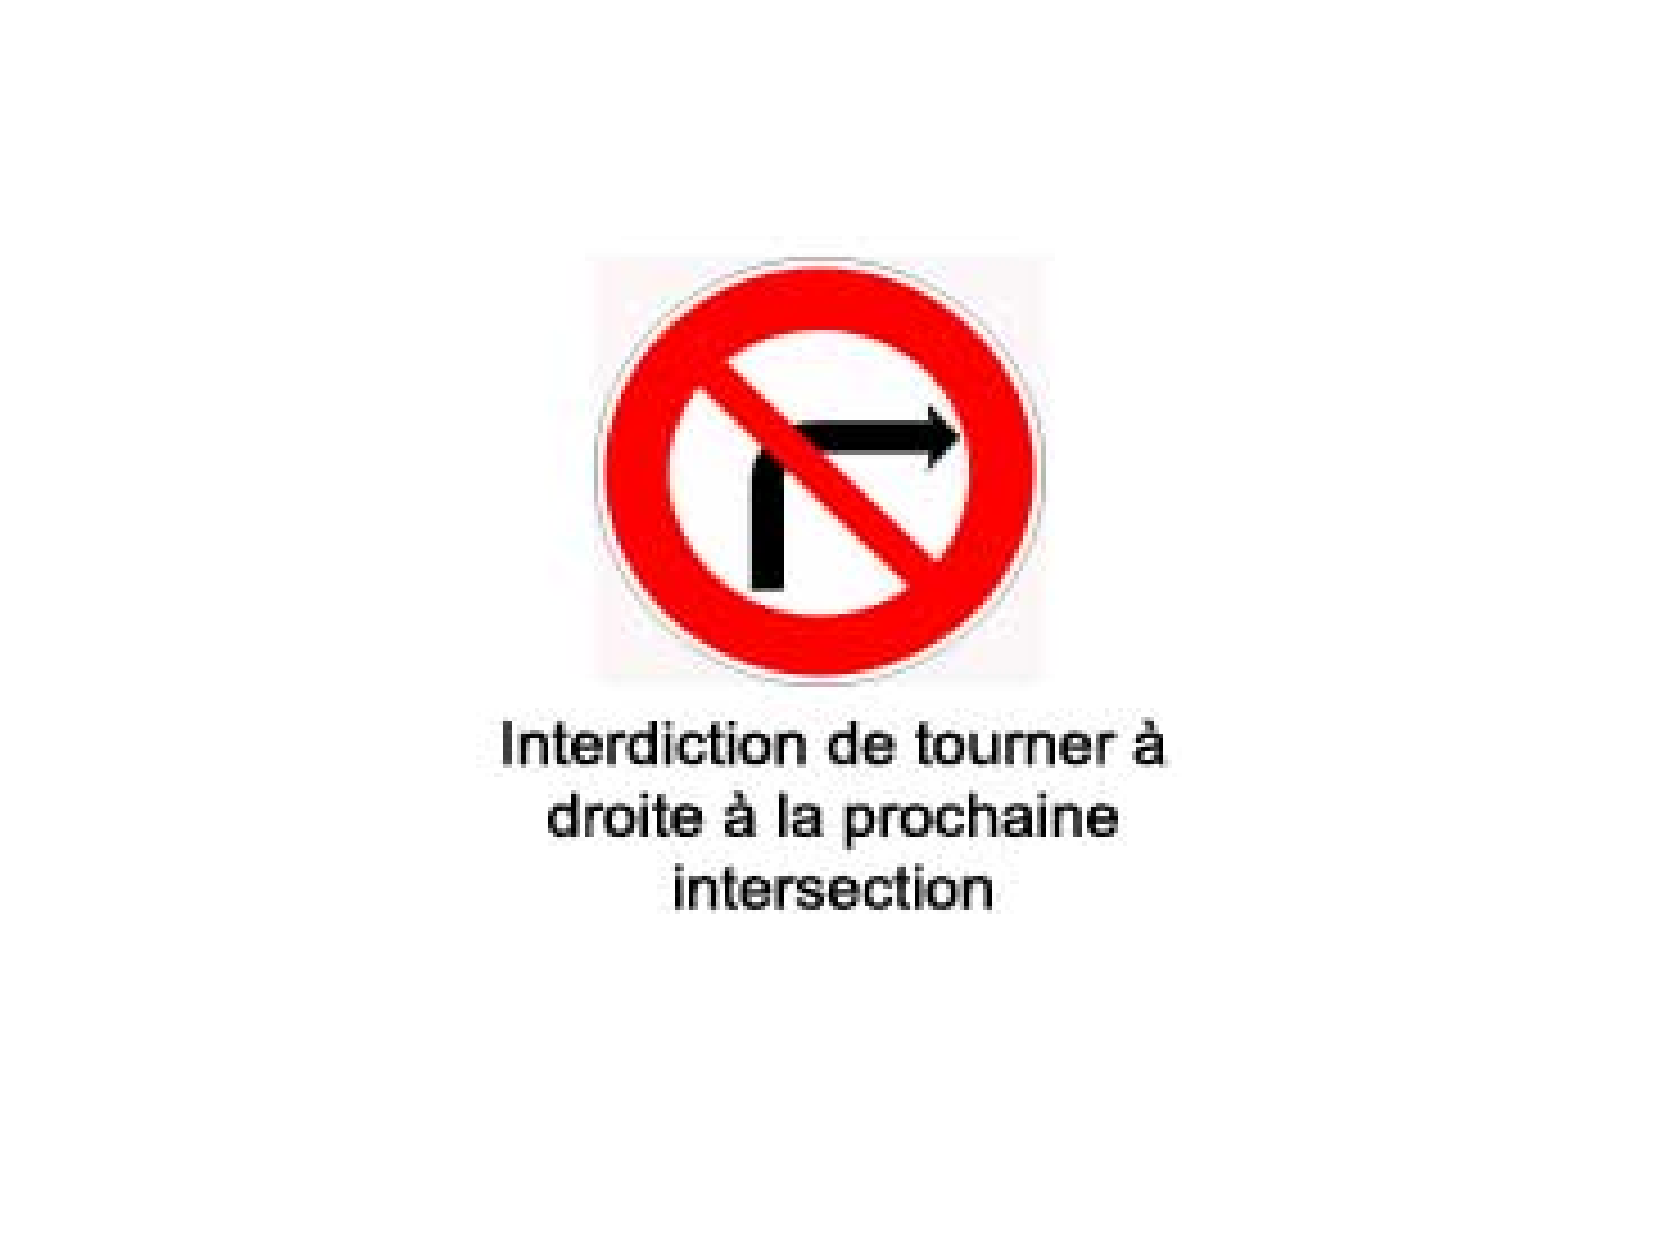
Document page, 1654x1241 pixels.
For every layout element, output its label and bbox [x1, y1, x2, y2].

picture [472, 236, 1182, 945]
